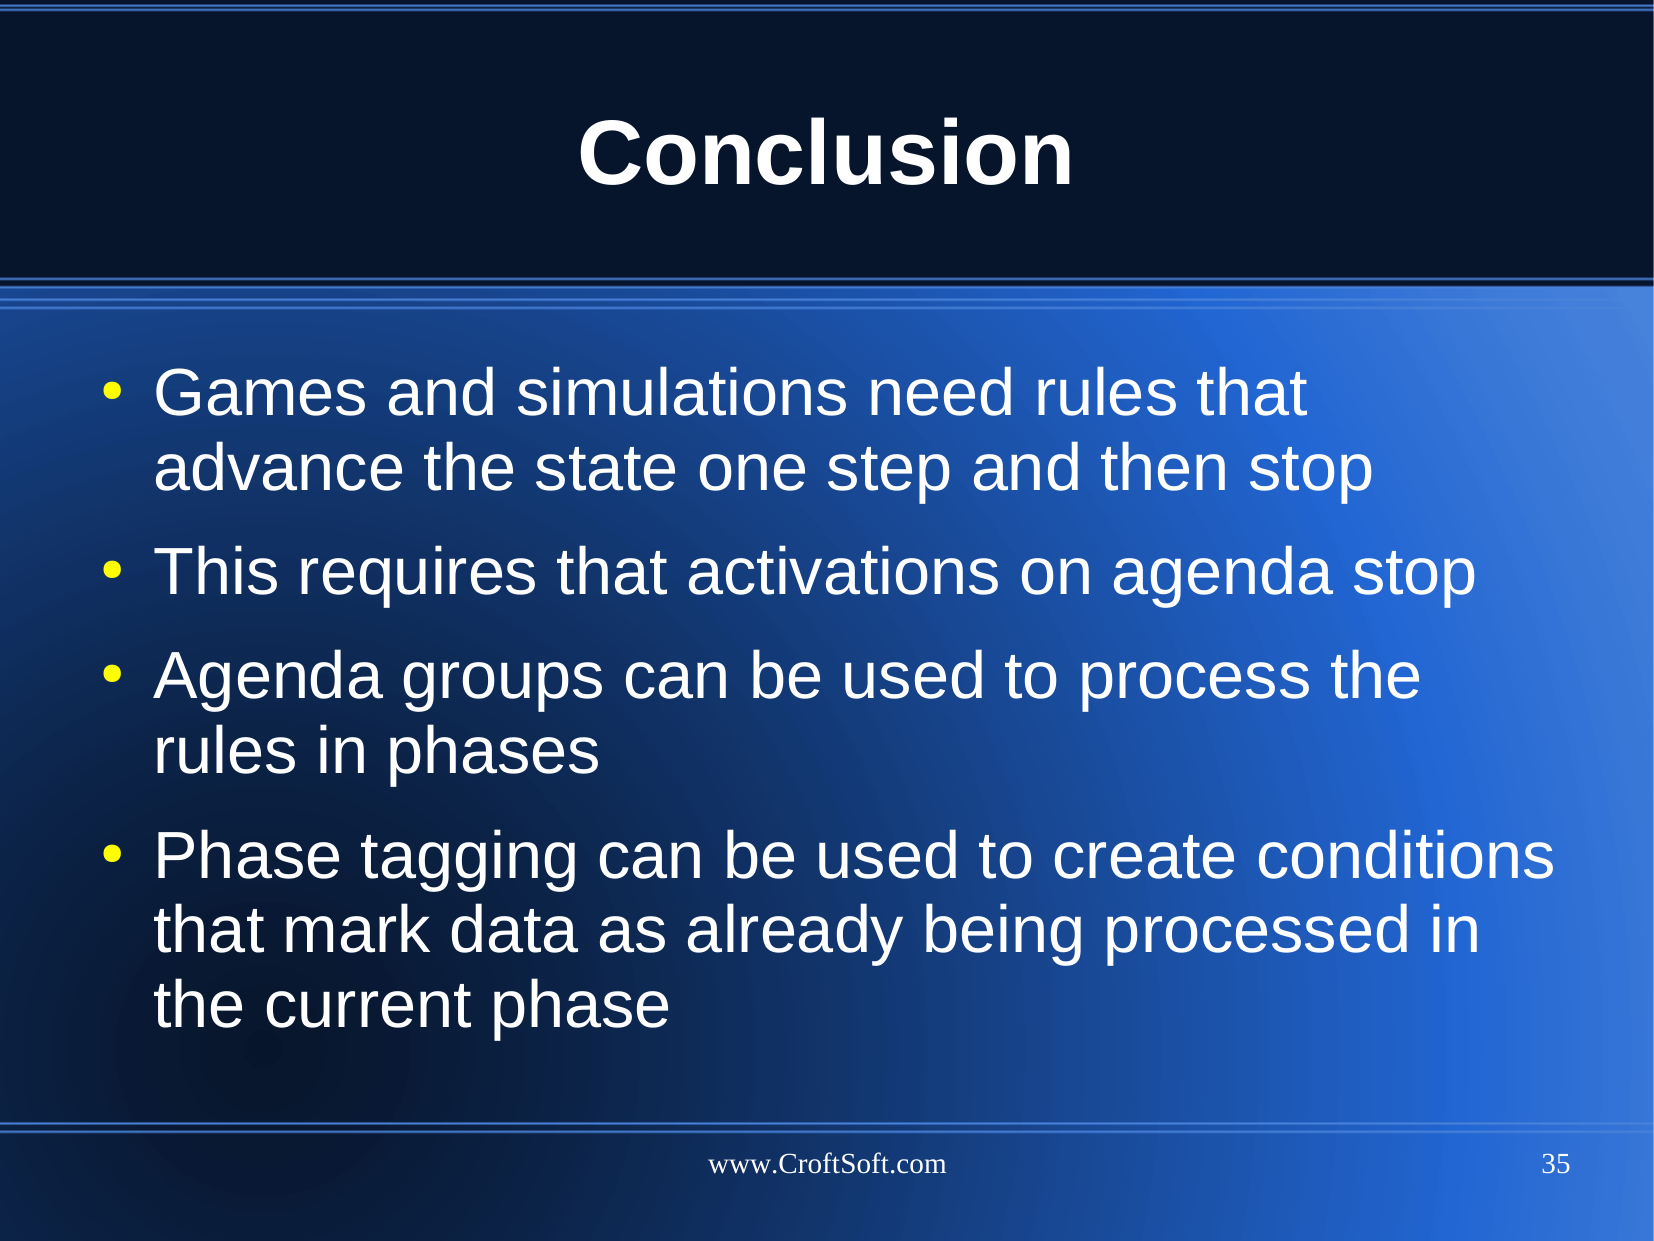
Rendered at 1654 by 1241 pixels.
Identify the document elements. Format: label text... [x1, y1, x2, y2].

list Games and simulations need rules that advance the state one step and then stop This requires that activations on agenda stop Agenda groups can be used to process the rules in phases Phase tagging can be used to create conditions that mark data as already being processed in the current phase [82, 355, 1571, 1058]
title Conclusion [82, 49, 1571, 257]
picture [0, 0, 1654, 1241]
